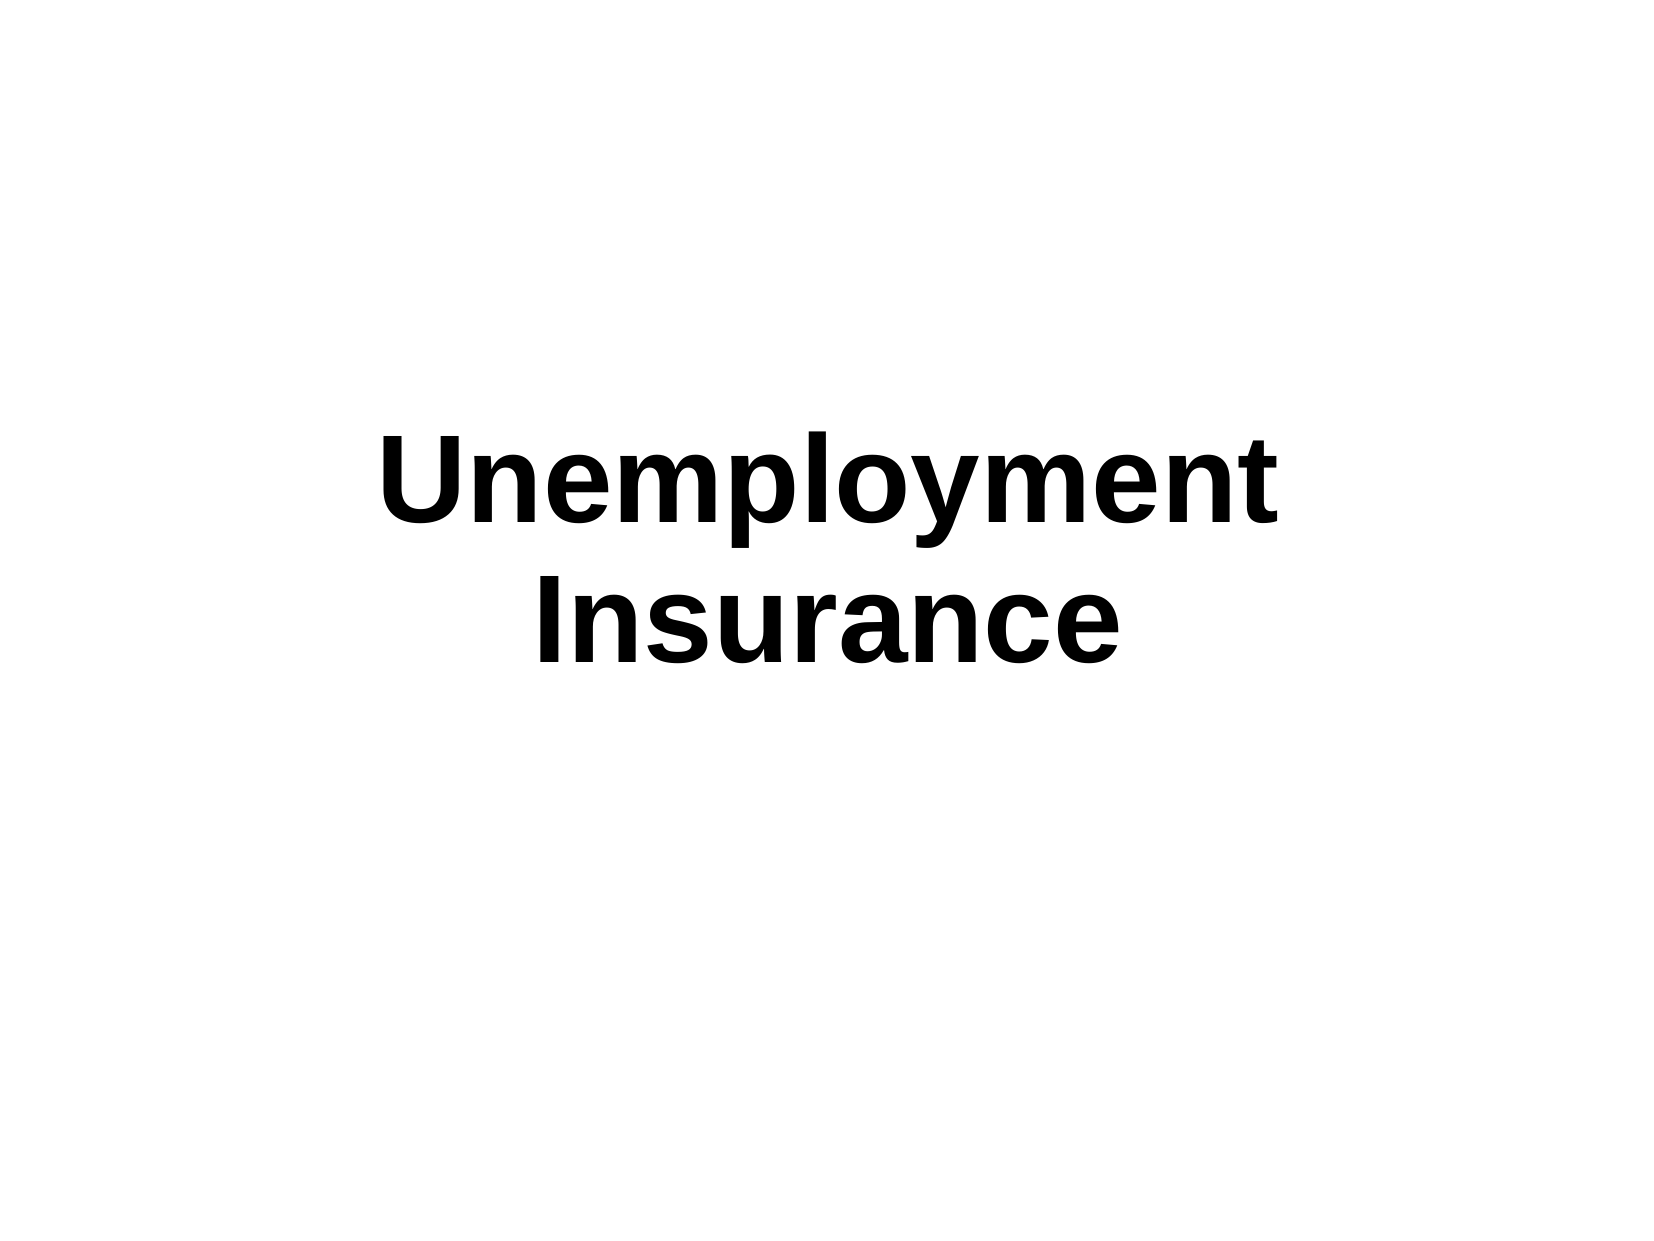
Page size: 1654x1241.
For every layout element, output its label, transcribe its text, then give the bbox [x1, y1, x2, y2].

text_box Unemployment Insurance [134, 262, 1522, 837]
